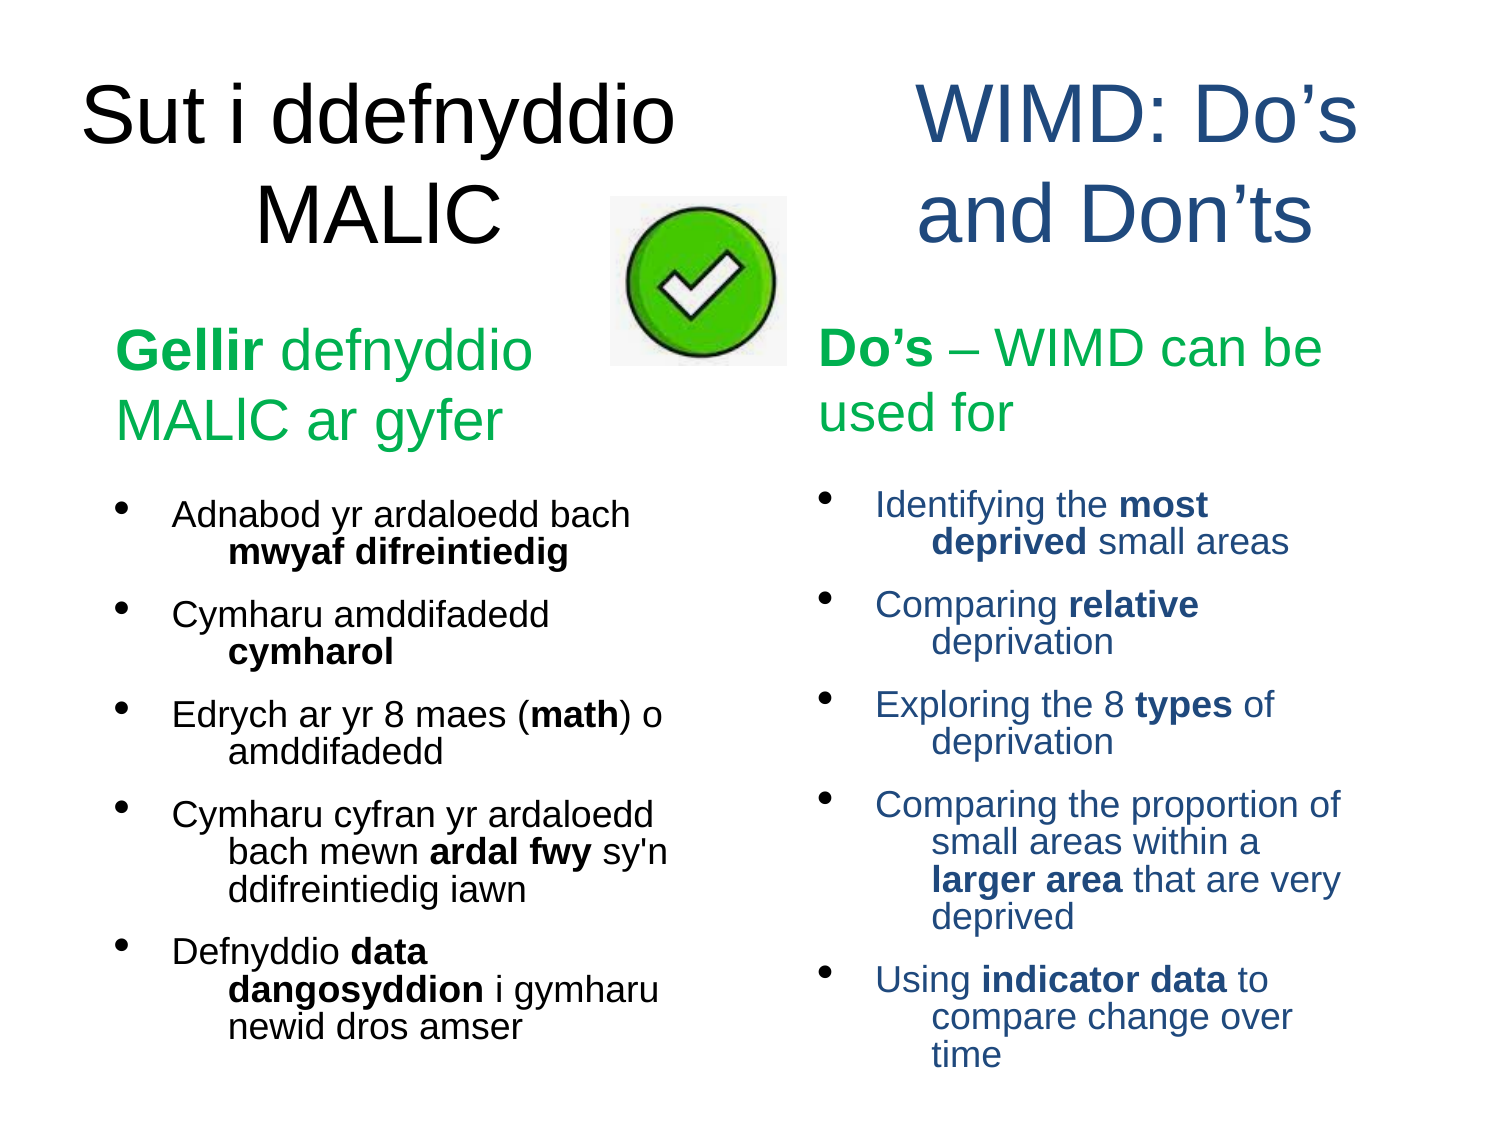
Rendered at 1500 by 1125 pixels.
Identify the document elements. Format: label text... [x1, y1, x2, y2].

text_box Do’s – WIMD can be used for Identifying the most deprived small areas Comparing relative deprivation Exploring the 8 types of deprivation Comparing the proportion of small areas within a larger area that are very deprived Using indicator data to compare change over time [804, 305, 1389, 1082]
picture [610, 196, 787, 366]
text_box Sut i ddefnyddio MALlC [0, 53, 807, 268]
text_box Gellir defnyddio MALlC ar gyfer Adnabod yr ardaloedd bach mwyaf difreintiedig Cymharu amddifadedd cymharol Edrych ar yr 8 maes (math) o amddifadedd Cymharu cyfran yr ardaloedd bach mewn ardal fwy sy'n ddifreintiedig iawn Defnyddio data dangosyddion i gymharu newid dros amser [100, 305, 689, 1055]
text_box WIMD: Do’s and Don’ts [826, 52, 1450, 267]
